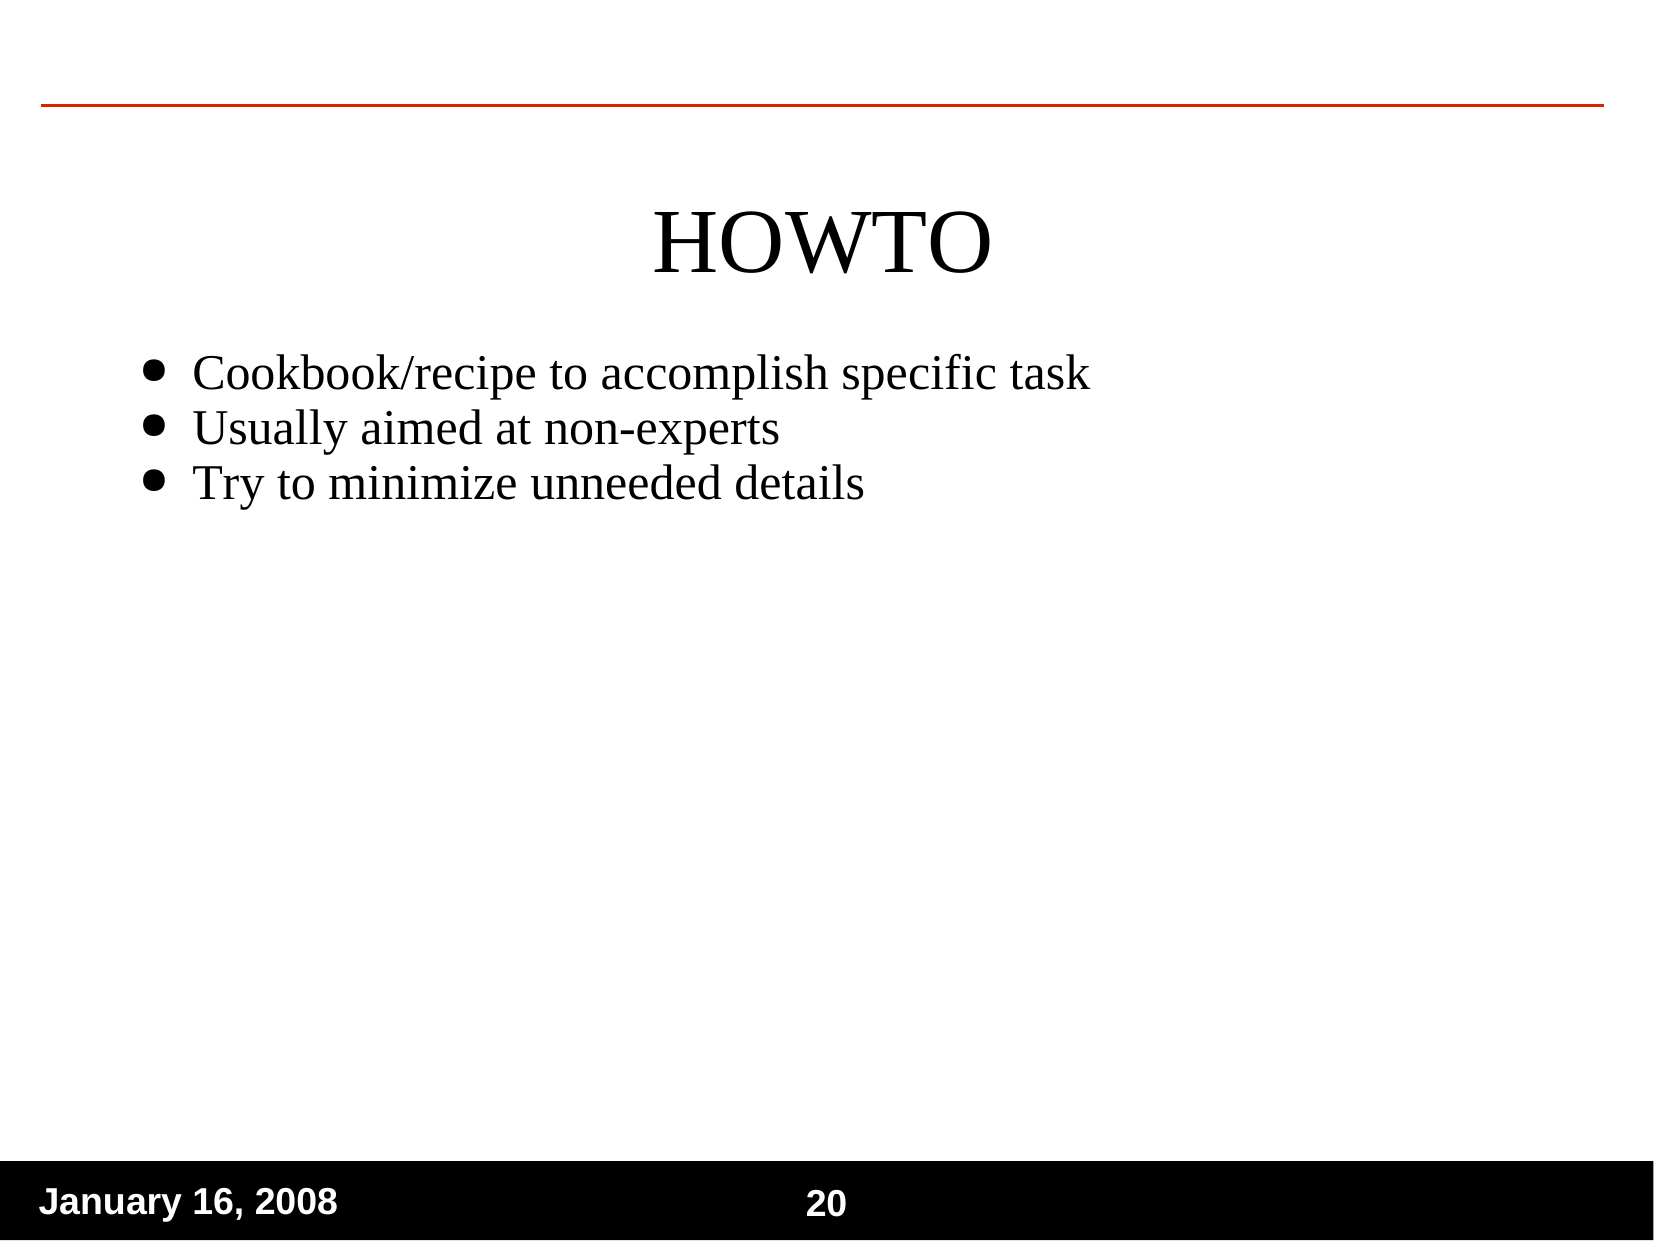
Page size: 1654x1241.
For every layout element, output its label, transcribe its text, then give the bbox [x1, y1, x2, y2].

list Cookbook/recipe to accomplish specific task Usually aimed at non-experts Try to minimize unneeded details [121, 344, 1534, 1127]
title HOWTO [117, 137, 1530, 346]
